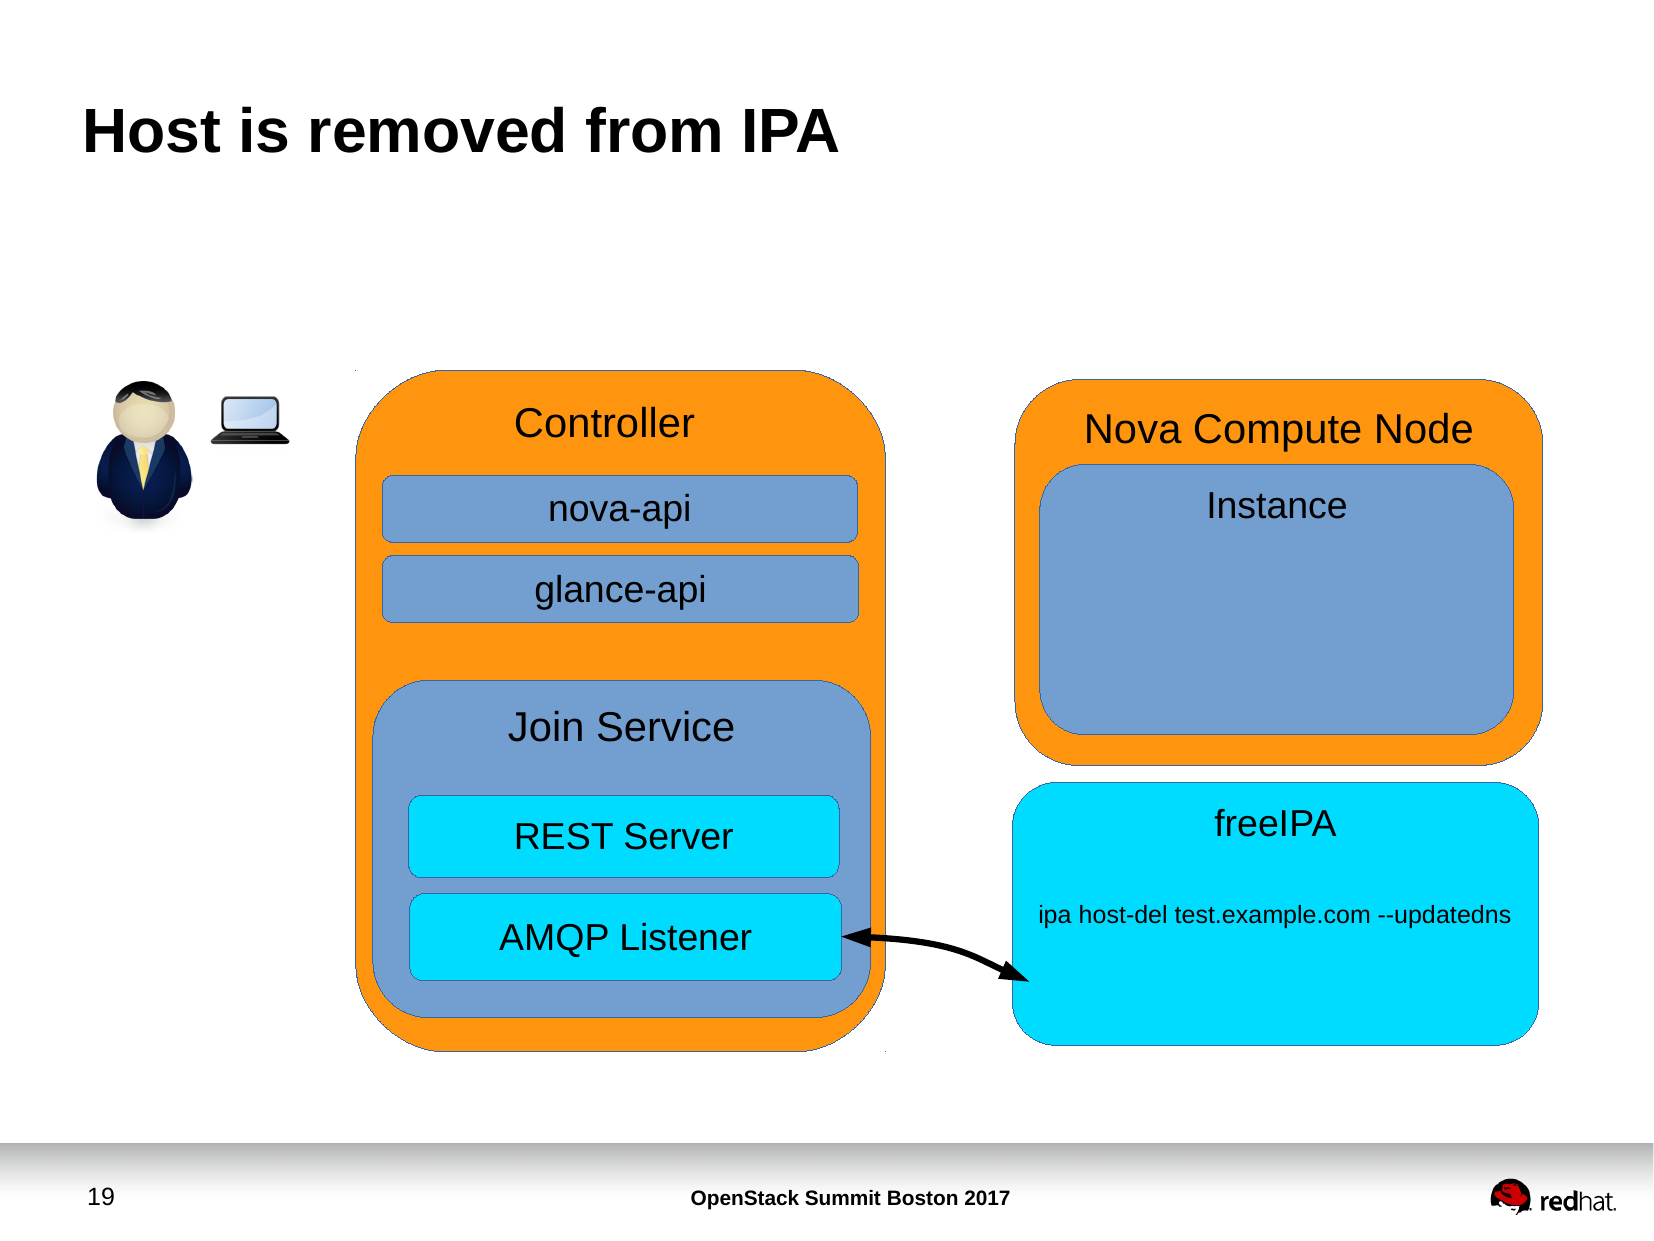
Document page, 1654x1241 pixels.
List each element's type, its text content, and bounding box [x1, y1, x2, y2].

text_box Nova Compute Node [1014, 379, 1543, 766]
title Host is removed from IPA [82, 37, 1571, 226]
text_box nova-api [382, 475, 858, 543]
text_box freeIPA ipa host-del test.example.com --updatedns [1012, 782, 1539, 1046]
text_box Controller [499, 392, 768, 463]
text_box Join Service [372, 680, 871, 1018]
text_box [355, 370, 886, 1052]
text_box glance-api [382, 555, 859, 623]
text_box AMQP Listener [409, 893, 842, 981]
text_box REST Server [408, 795, 840, 878]
picture [82, 368, 293, 533]
picture [0, 1143, 1654, 1241]
text_box Instance [1039, 464, 1514, 735]
